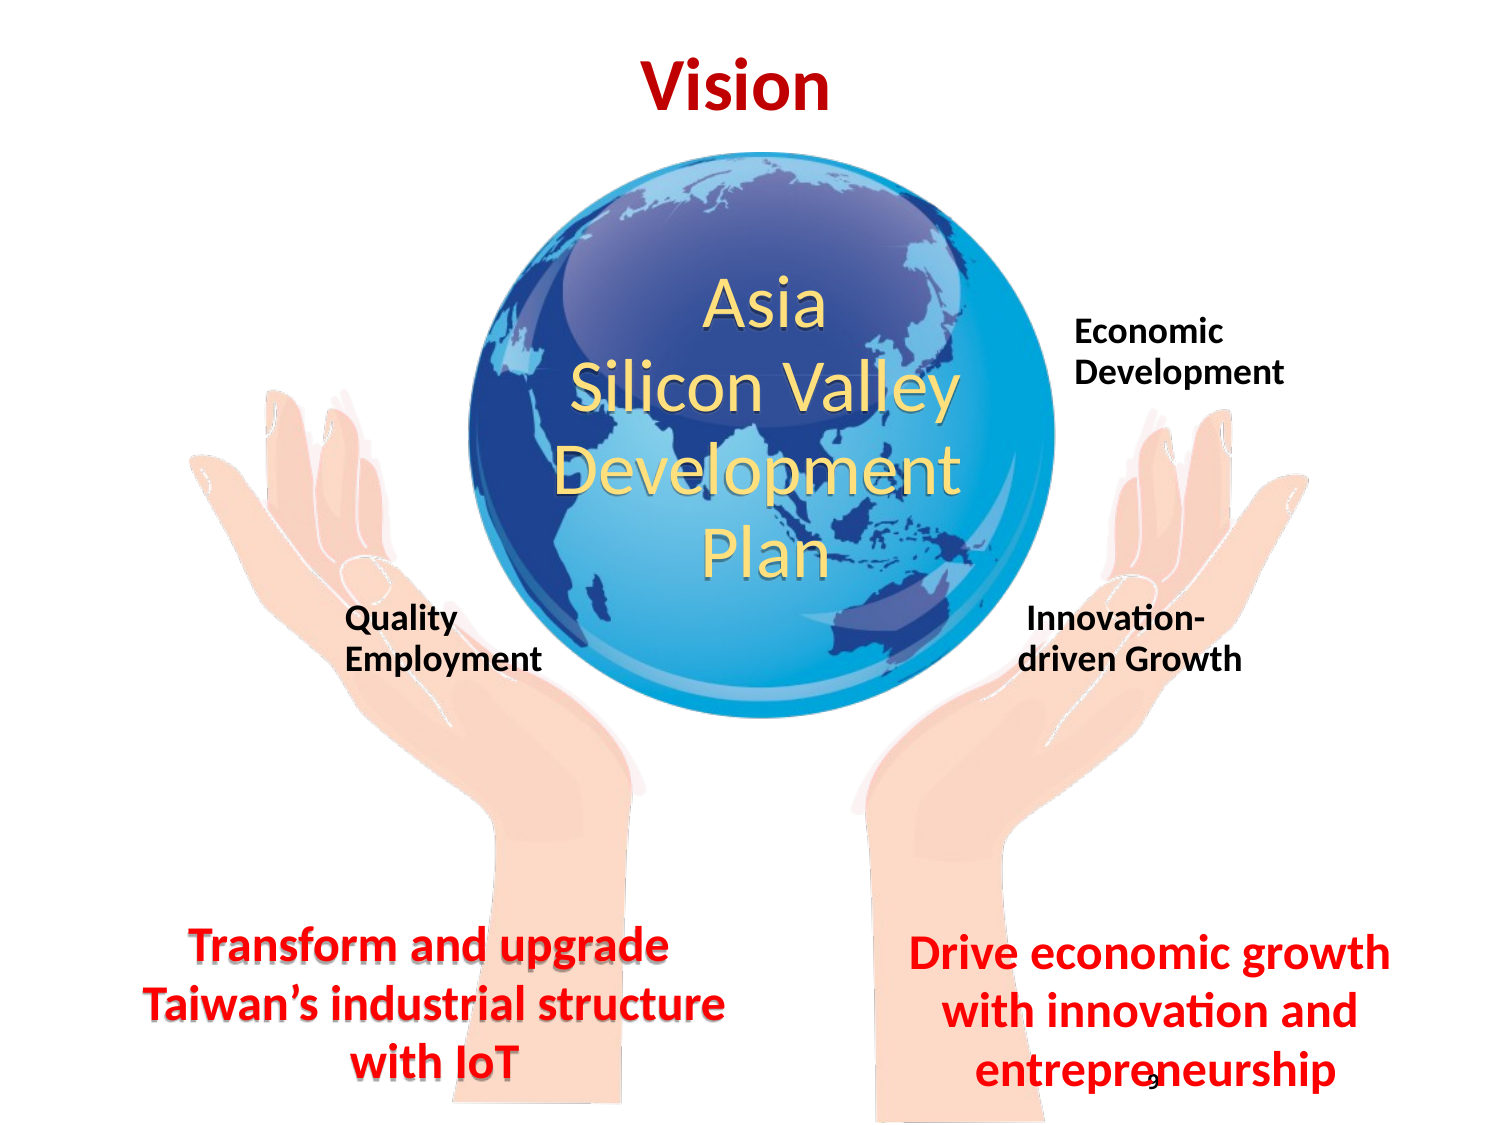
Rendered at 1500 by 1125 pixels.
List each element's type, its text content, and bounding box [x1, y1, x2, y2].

text_box 9 [1132, 1052, 1483, 1113]
text_box Drive economic growth with innovation and entrepreneurship [891, 913, 1420, 1106]
text_box Quality Employment [337, 588, 551, 687]
title Vision [69, 27, 1420, 216]
text_box Economic Development [1067, 301, 1327, 400]
text_box Transform and upgrade Taiwan’s industrial structure with IoT [103, 913, 766, 1089]
text_box Asia Silicon Valley Development Plan [483, 260, 1050, 593]
picture [189, 216, 1310, 1124]
text_box Innovation- driven Growth [1010, 588, 1362, 687]
